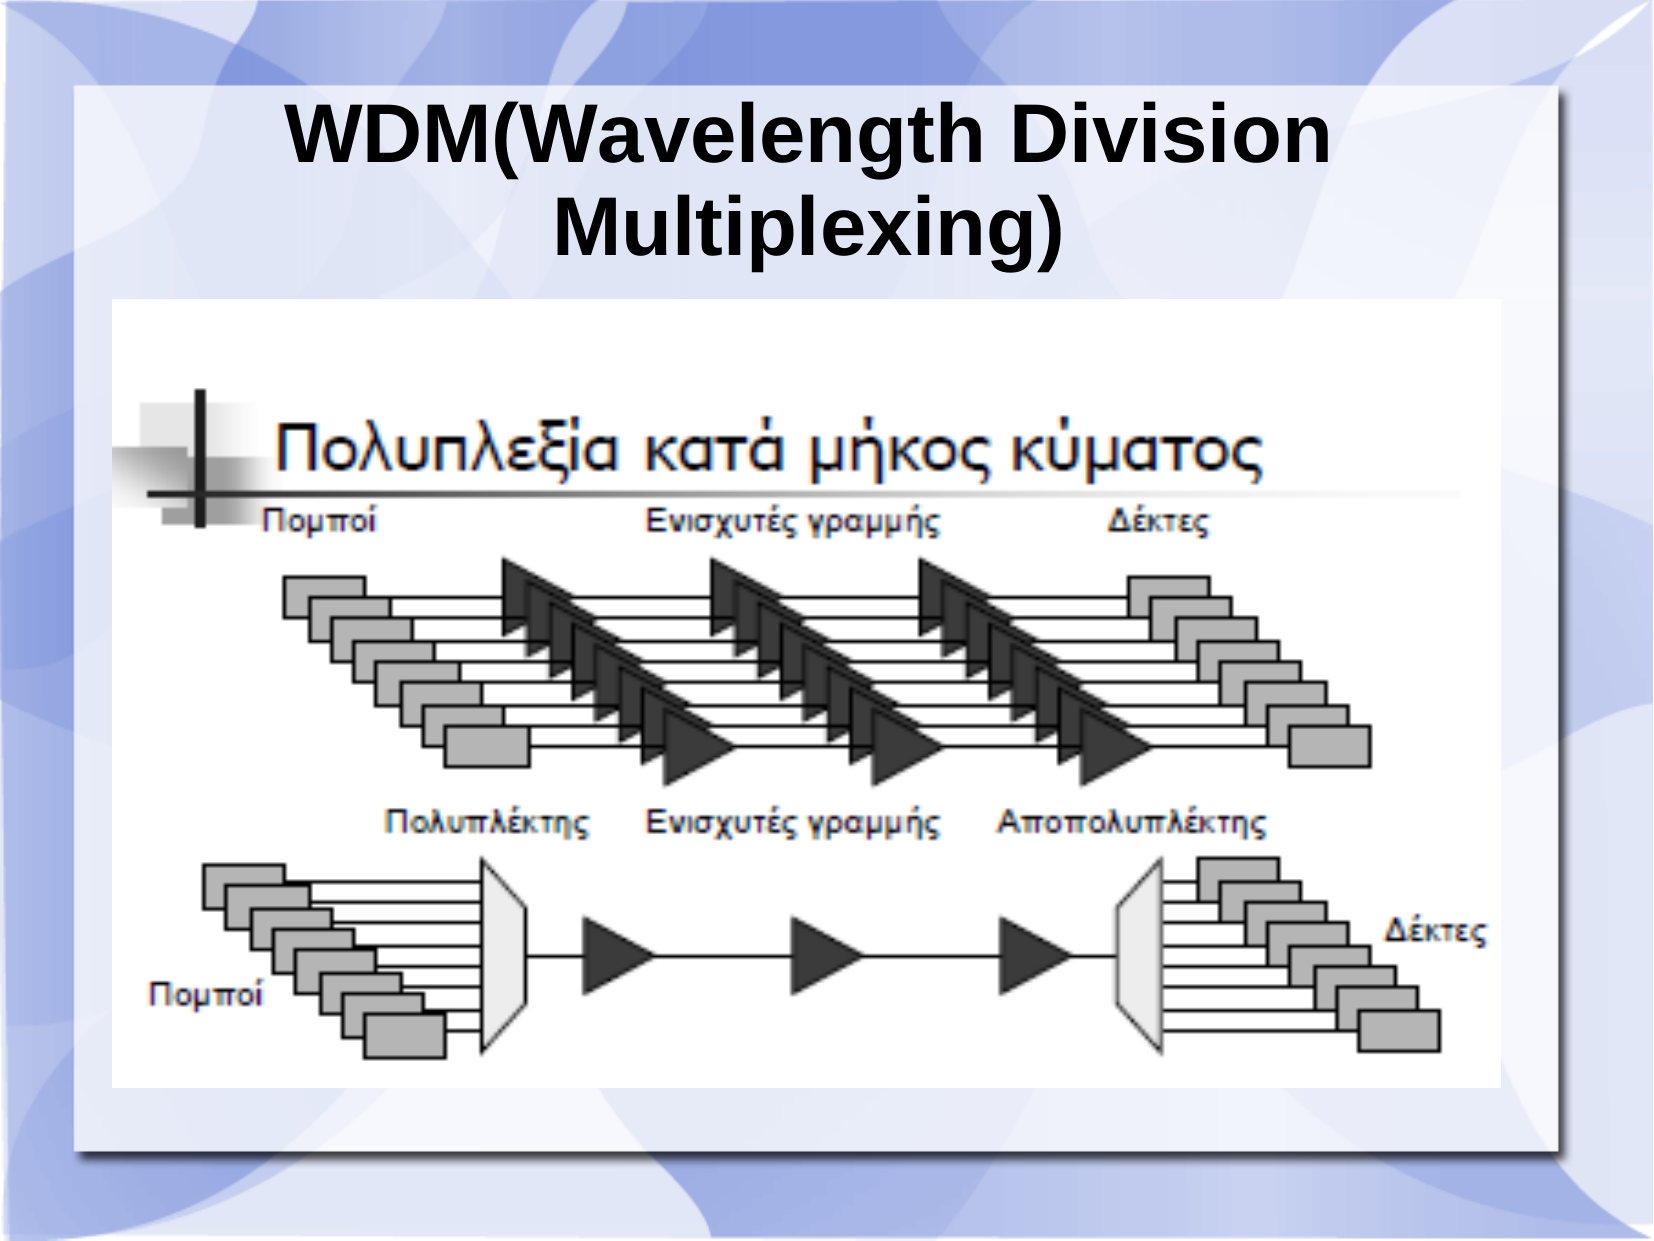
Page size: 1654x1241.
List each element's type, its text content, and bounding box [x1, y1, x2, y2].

title WDM(Wavelength Division Multiplexing) [82, 87, 1535, 274]
picture [0, 0, 1654, 1241]
